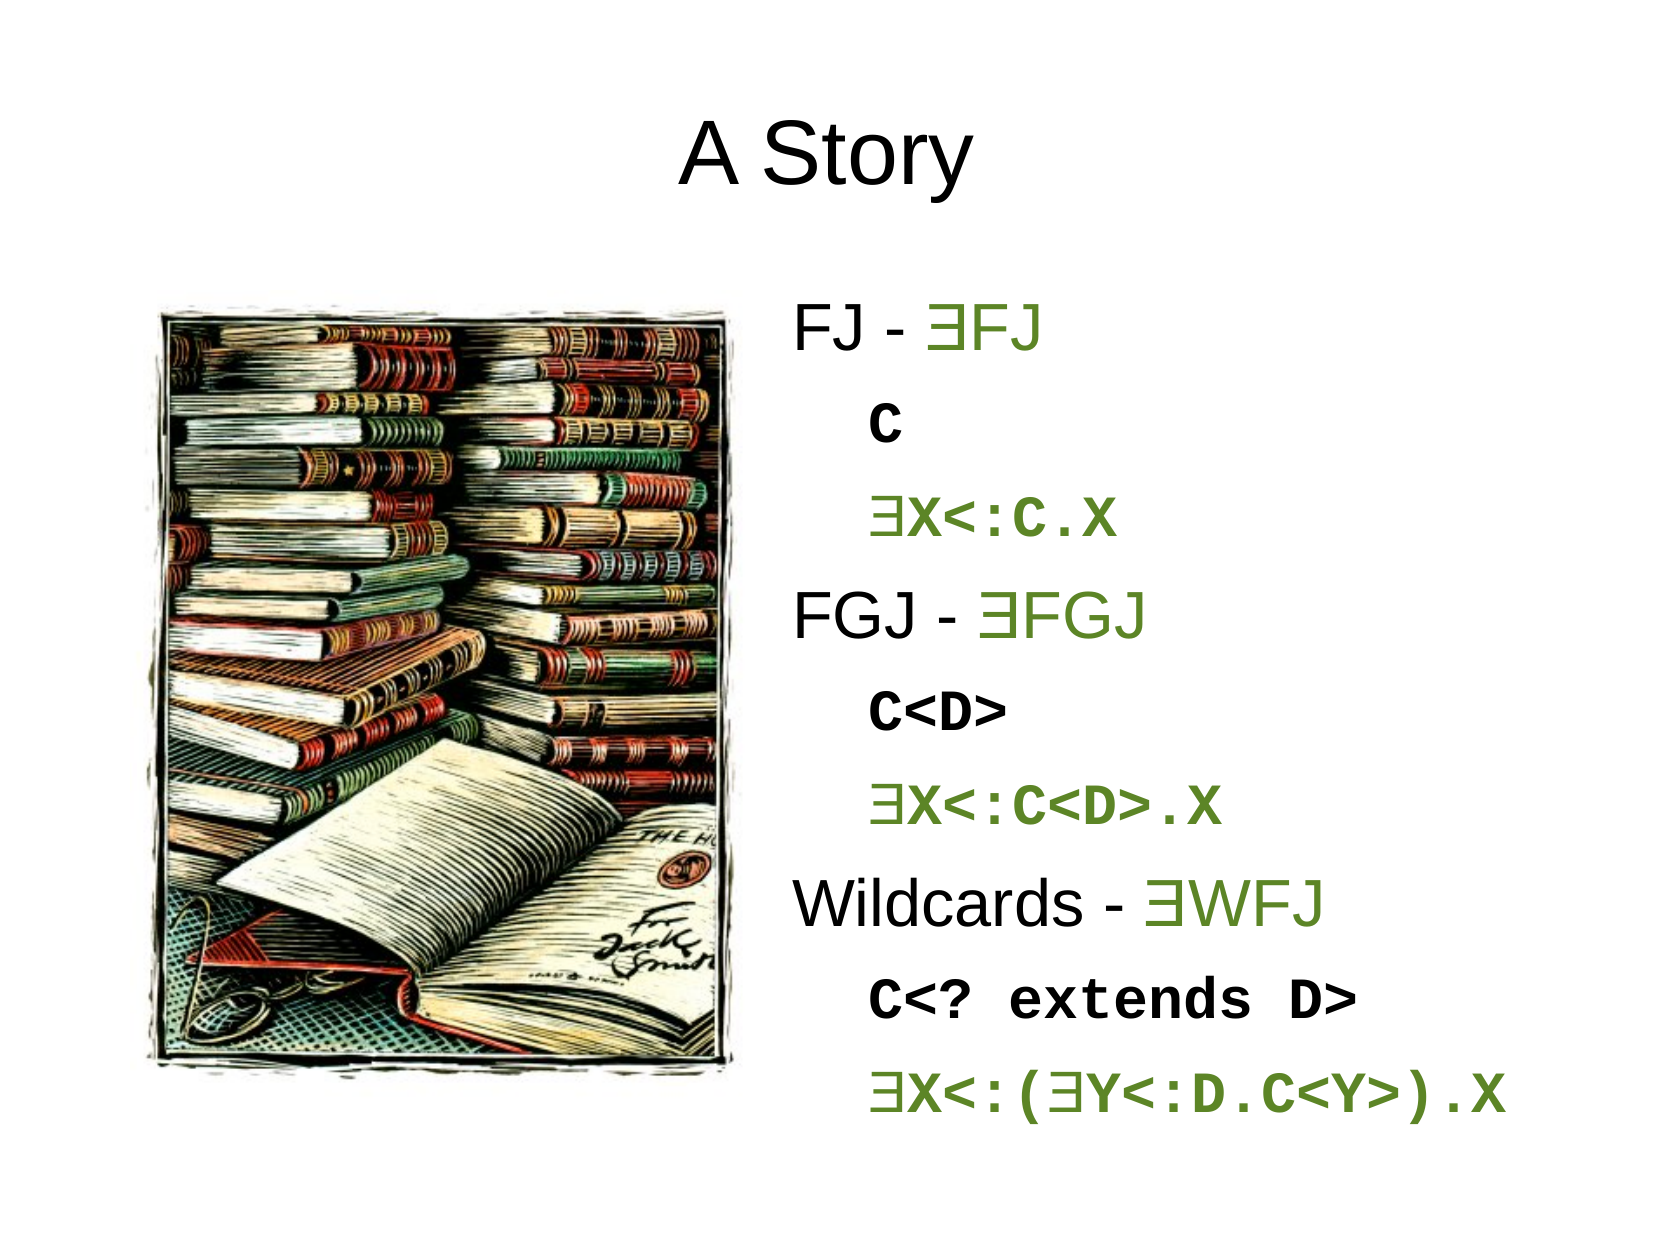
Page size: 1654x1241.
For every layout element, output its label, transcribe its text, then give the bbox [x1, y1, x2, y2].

picture [130, 290, 762, 1109]
list FJ - ƎFJ C ƎX<:C.X FGJ - ƎFGJ C<D> ƎX<:C<D>.X Wildcards - ƎWFJ C<? extends D> ƎX<:(ƎY<:D.C<Y>).X [774, 290, 1642, 1130]
title A Story [82, 49, 1571, 257]
